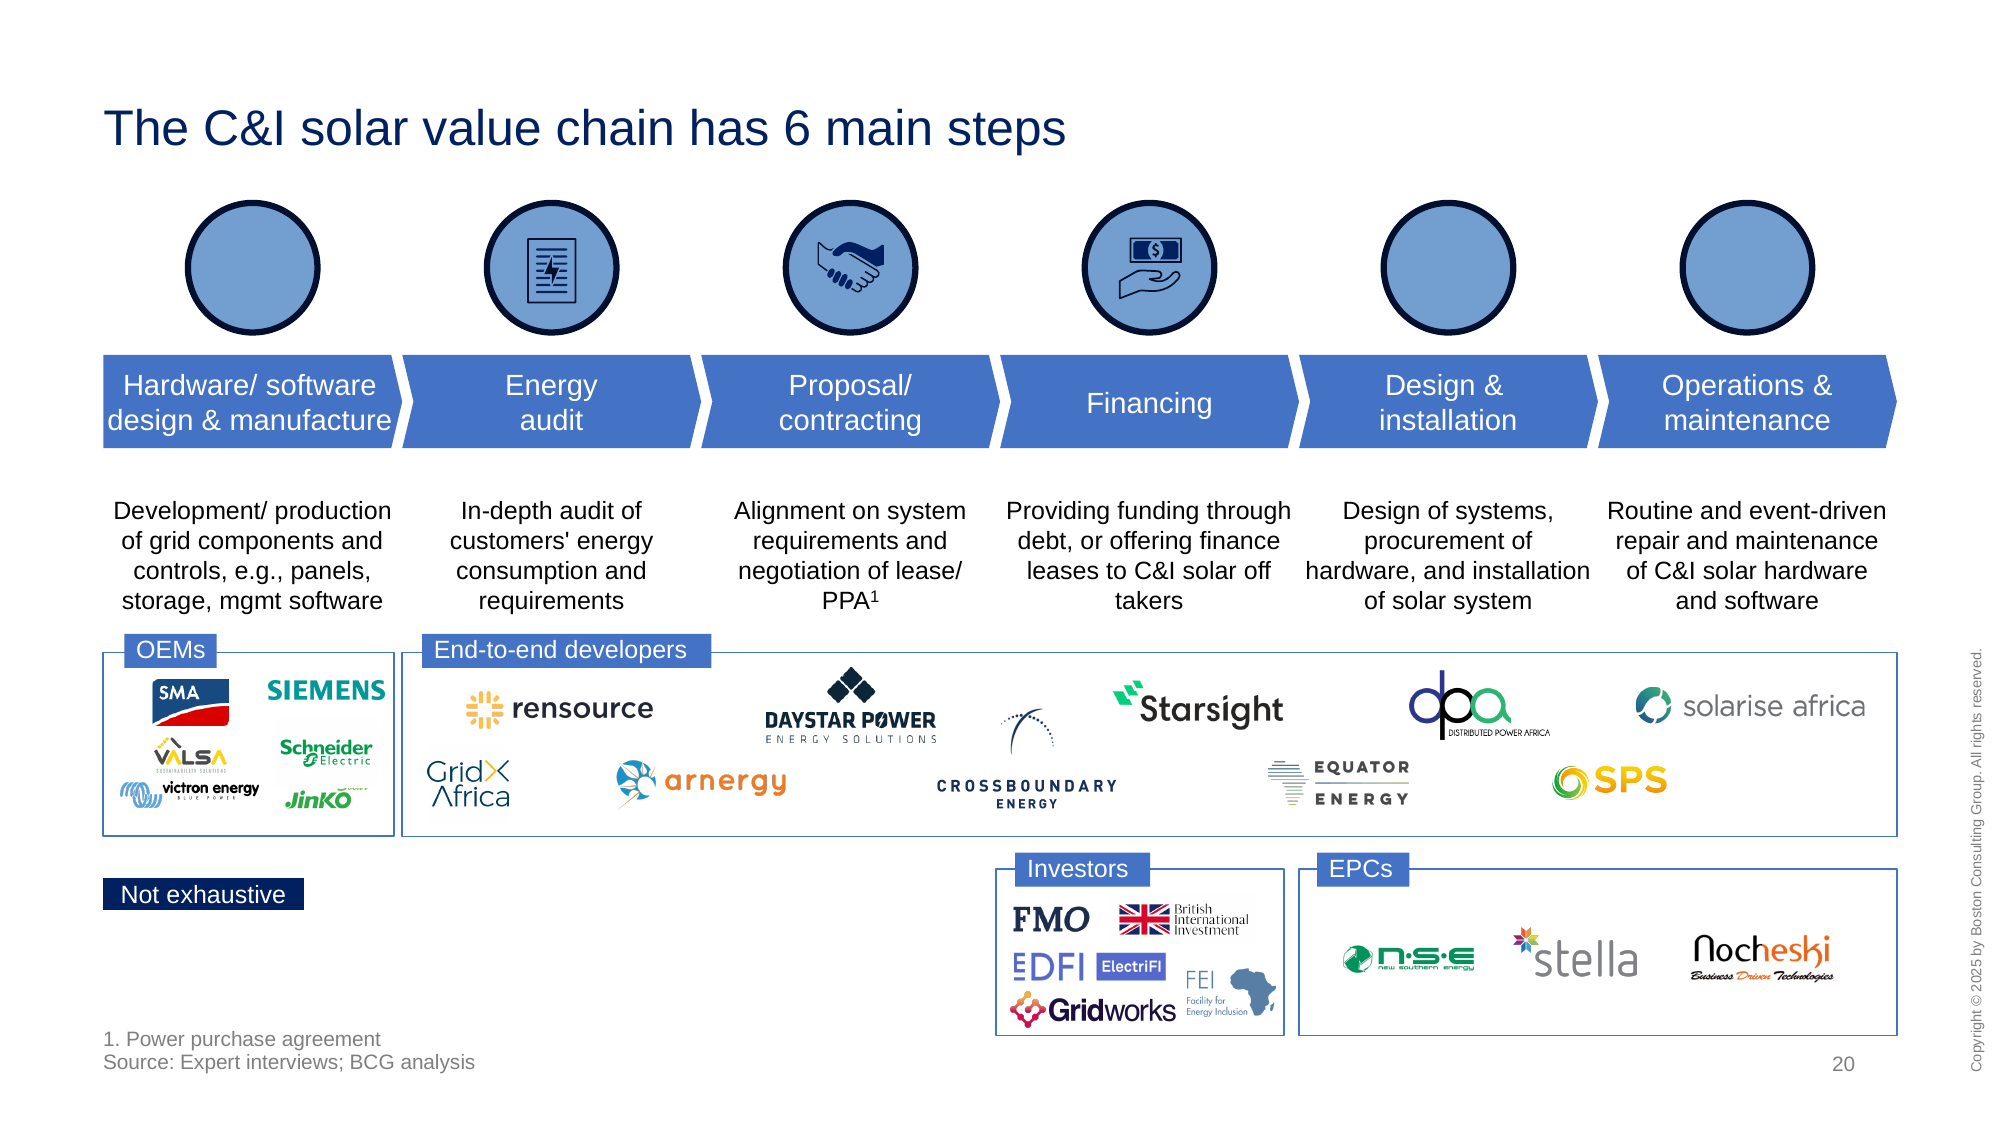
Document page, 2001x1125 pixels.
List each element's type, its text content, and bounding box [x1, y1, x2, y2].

text_box [785, 202, 916, 333]
picture [1409, 670, 1550, 740]
picture [766, 667, 1283, 821]
text_box Operations & maintenance [1598, 354, 1897, 449]
picture [615, 752, 786, 814]
text_box Development/ production of grid components and controls, e.g., panels, storage, mgmt software [103, 494, 402, 588]
picture [1009, 990, 1177, 1029]
text_box Design & installation [1299, 354, 1598, 449]
picture [150, 733, 229, 775]
text_box [1682, 202, 1813, 333]
picture [1268, 761, 1409, 805]
text_box [996, 869, 1284, 1036]
picture [120, 781, 259, 808]
text_box [1298, 869, 1897, 1036]
picture [427, 742, 509, 824]
picture [1009, 946, 1171, 985]
picture [149, 674, 231, 730]
picture [466, 691, 653, 729]
text_box Investors [1015, 852, 1151, 887]
text_box Not exhaustive [103, 878, 304, 910]
picture [274, 718, 379, 812]
text_box Design of systems, procurement of hardware, and installation of solar system [1299, 494, 1598, 588]
text_box [1383, 202, 1514, 333]
text_box Hardware/ software design & manufacture [103, 354, 403, 449]
picture [1550, 761, 1669, 805]
text_box Alignment on system requirements and negotiation of lease/ PPA1 [701, 494, 999, 588]
picture [1187, 967, 1276, 1017]
text_box [486, 202, 617, 333]
text_box End-to-end developers [422, 633, 712, 668]
picture [1620, 679, 1880, 731]
picture [1676, 934, 1848, 984]
picture [1110, 894, 1257, 944]
picture [1340, 938, 1477, 980]
text_box [1084, 202, 1215, 333]
text_box [103, 652, 395, 837]
text_box Proposal/ contracting [701, 354, 1001, 449]
text_box [187, 202, 318, 333]
picture [1513, 927, 1637, 977]
text_box EPCs [1317, 852, 1410, 887]
text_box 1. Power purchase agreement Source: Expert interviews; BCG analysis [103, 1029, 1585, 1074]
text_box Providing funding through debt, or offering finance leases to C&I solar off takers [999, 494, 1299, 588]
text_box Routine and event-driven repair and maintenance of C&I solar hardware and software [1598, 494, 1897, 588]
text_box Financing [1000, 354, 1300, 449]
text_box Energy audit [402, 354, 702, 449]
picture [268, 680, 385, 700]
text_box In-depth audit of customers' energy consumption and requirements [402, 494, 701, 588]
text_box The C&I solar value chain has 6 main steps [103, 102, 1897, 157]
text_box OEMs [124, 633, 217, 668]
picture [1008, 897, 1094, 941]
